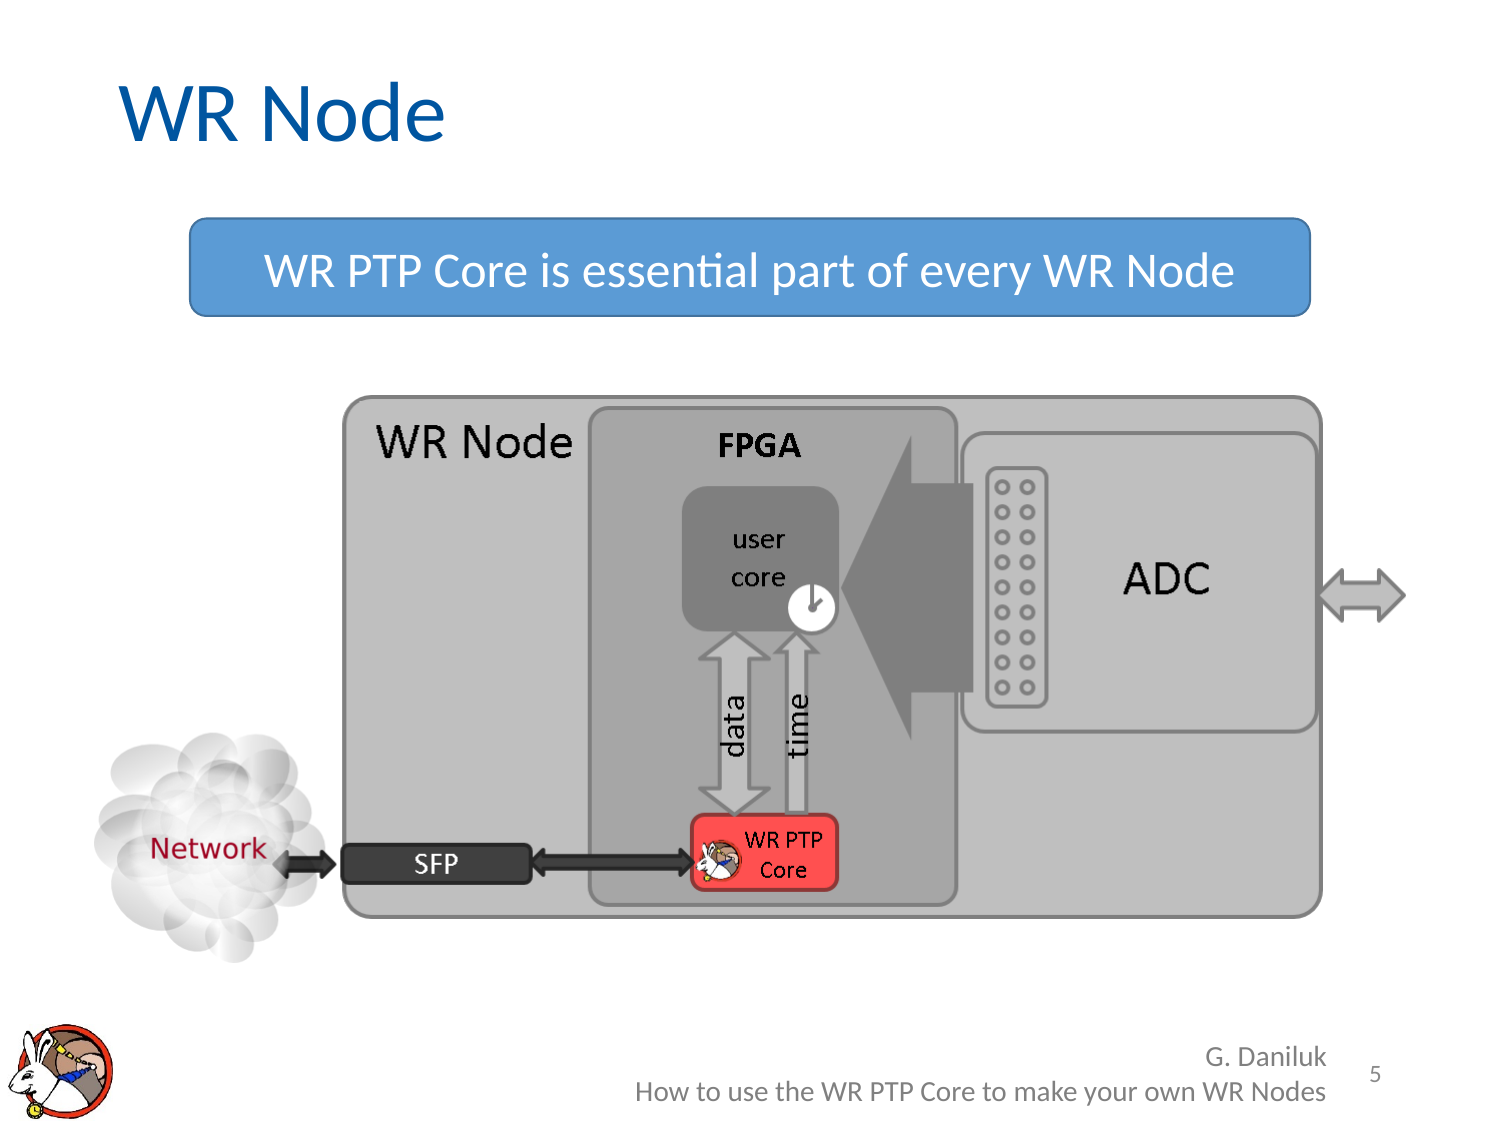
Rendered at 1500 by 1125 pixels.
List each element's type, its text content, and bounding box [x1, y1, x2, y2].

text_box G. Daniluk How to use the WR PTP Core to make your own WR Nodes [112, 1029, 1342, 1115]
text_box WR PTP Core is essential part of every WR Node [189, 218, 1311, 316]
slide_number <number> [1342, 1042, 1397, 1103]
picture [94, 394, 1406, 963]
title WR Node [103, 59, 1397, 169]
picture [7, 1024, 113, 1121]
